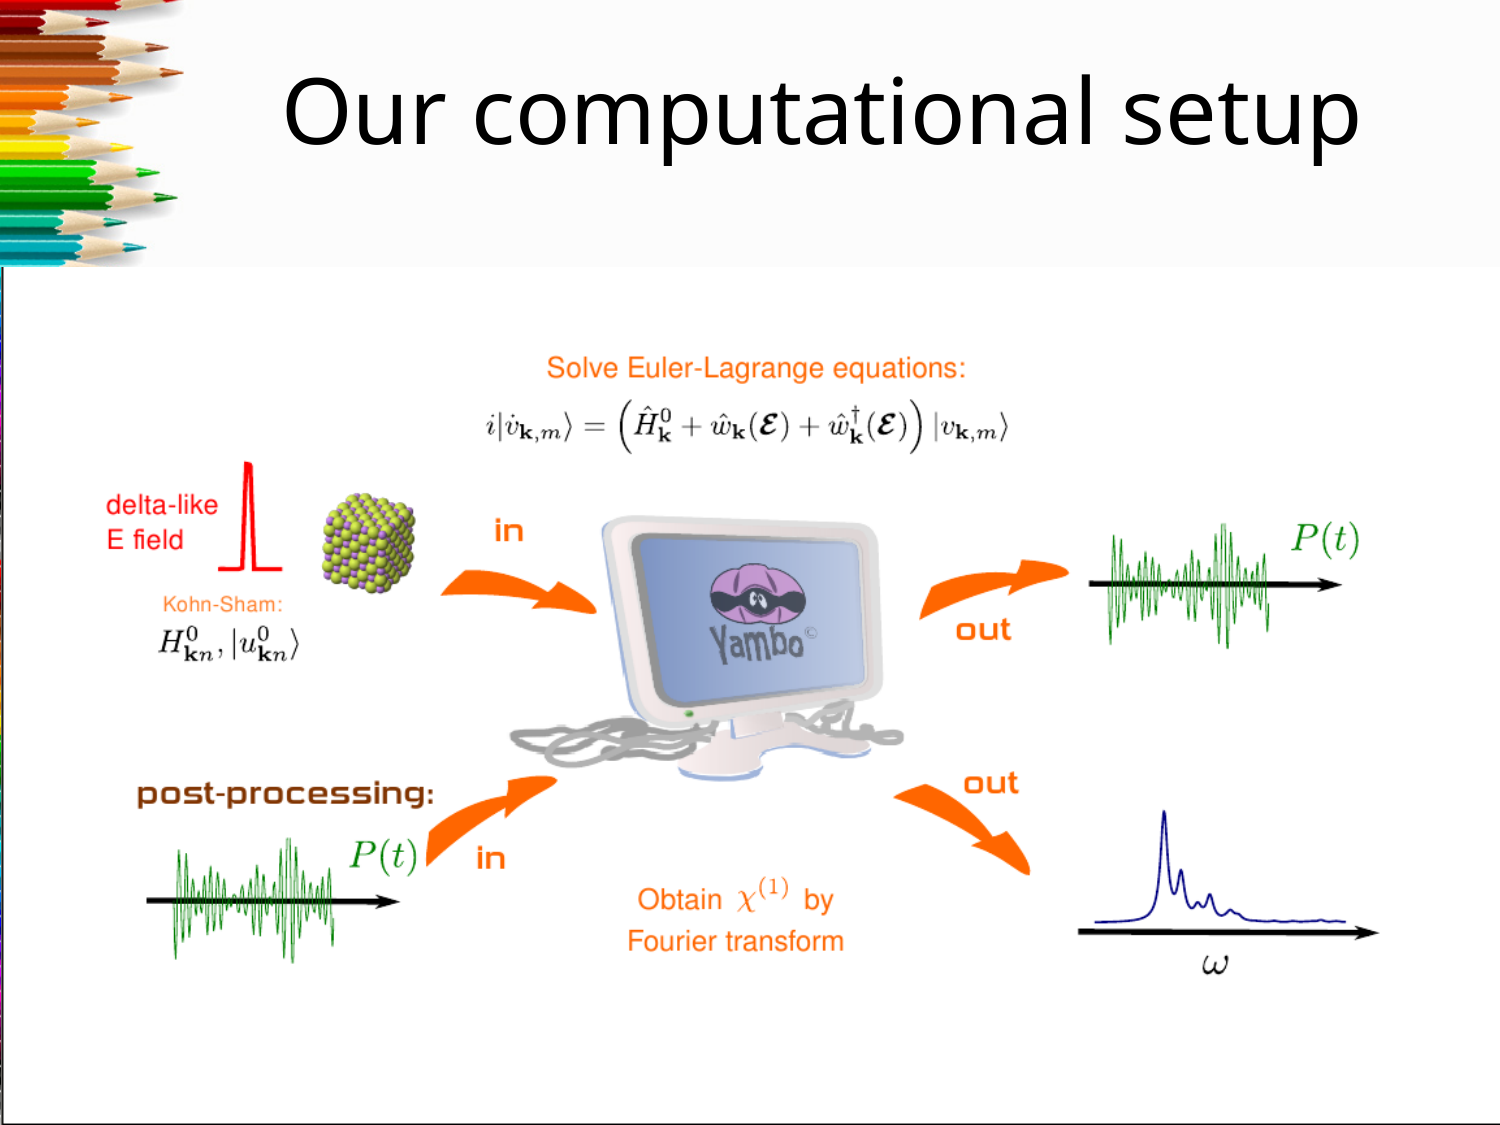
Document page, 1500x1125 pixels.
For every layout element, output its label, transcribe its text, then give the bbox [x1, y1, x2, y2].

title Our computational setup [147, 13, 1498, 202]
picture [0, 0, 1500, 1125]
